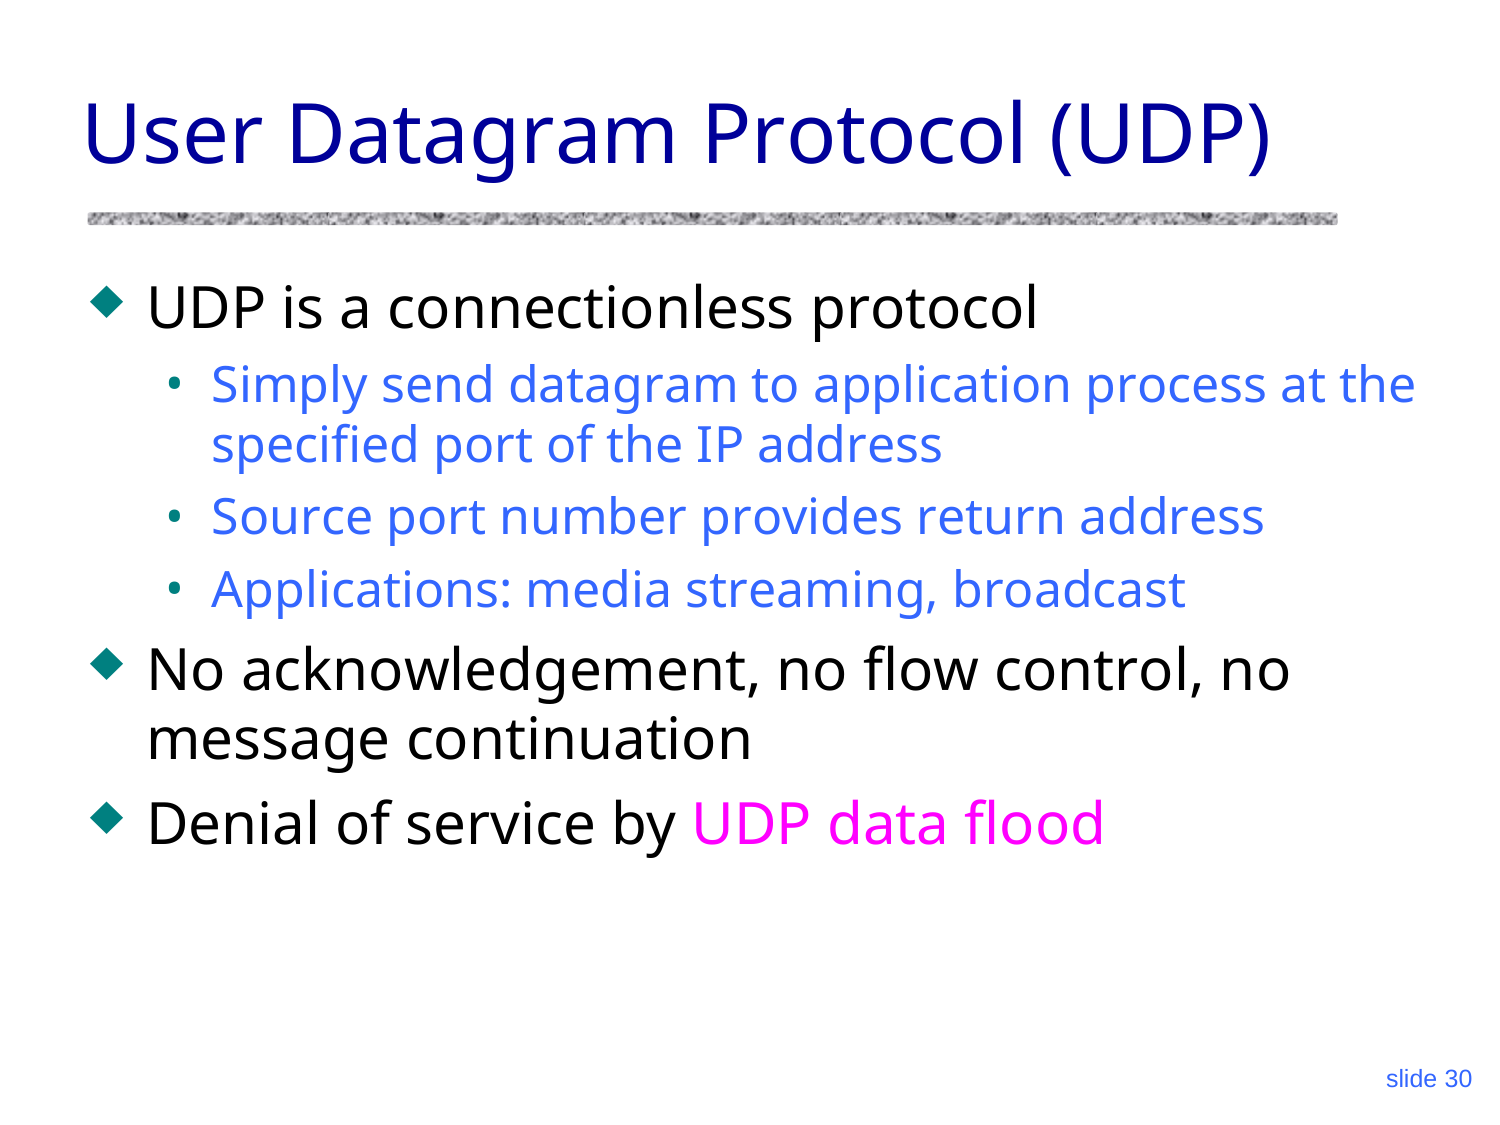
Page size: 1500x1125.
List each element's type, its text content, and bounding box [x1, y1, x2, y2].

picture [87, 212, 1338, 226]
text_box slide <number> [1174, 1025, 1488, 1101]
list UDP is a connectionless protocol Simply send datagram to application process at the specified port of the IP address Source port number provides return address Applications: media streaming, broadcast No acknowledgement, no flow control, no message continuation Denial of service by UDP data flood [74, 262, 1475, 1063]
title User Datagram Protocol (UDP) [66, 37, 1476, 188]
